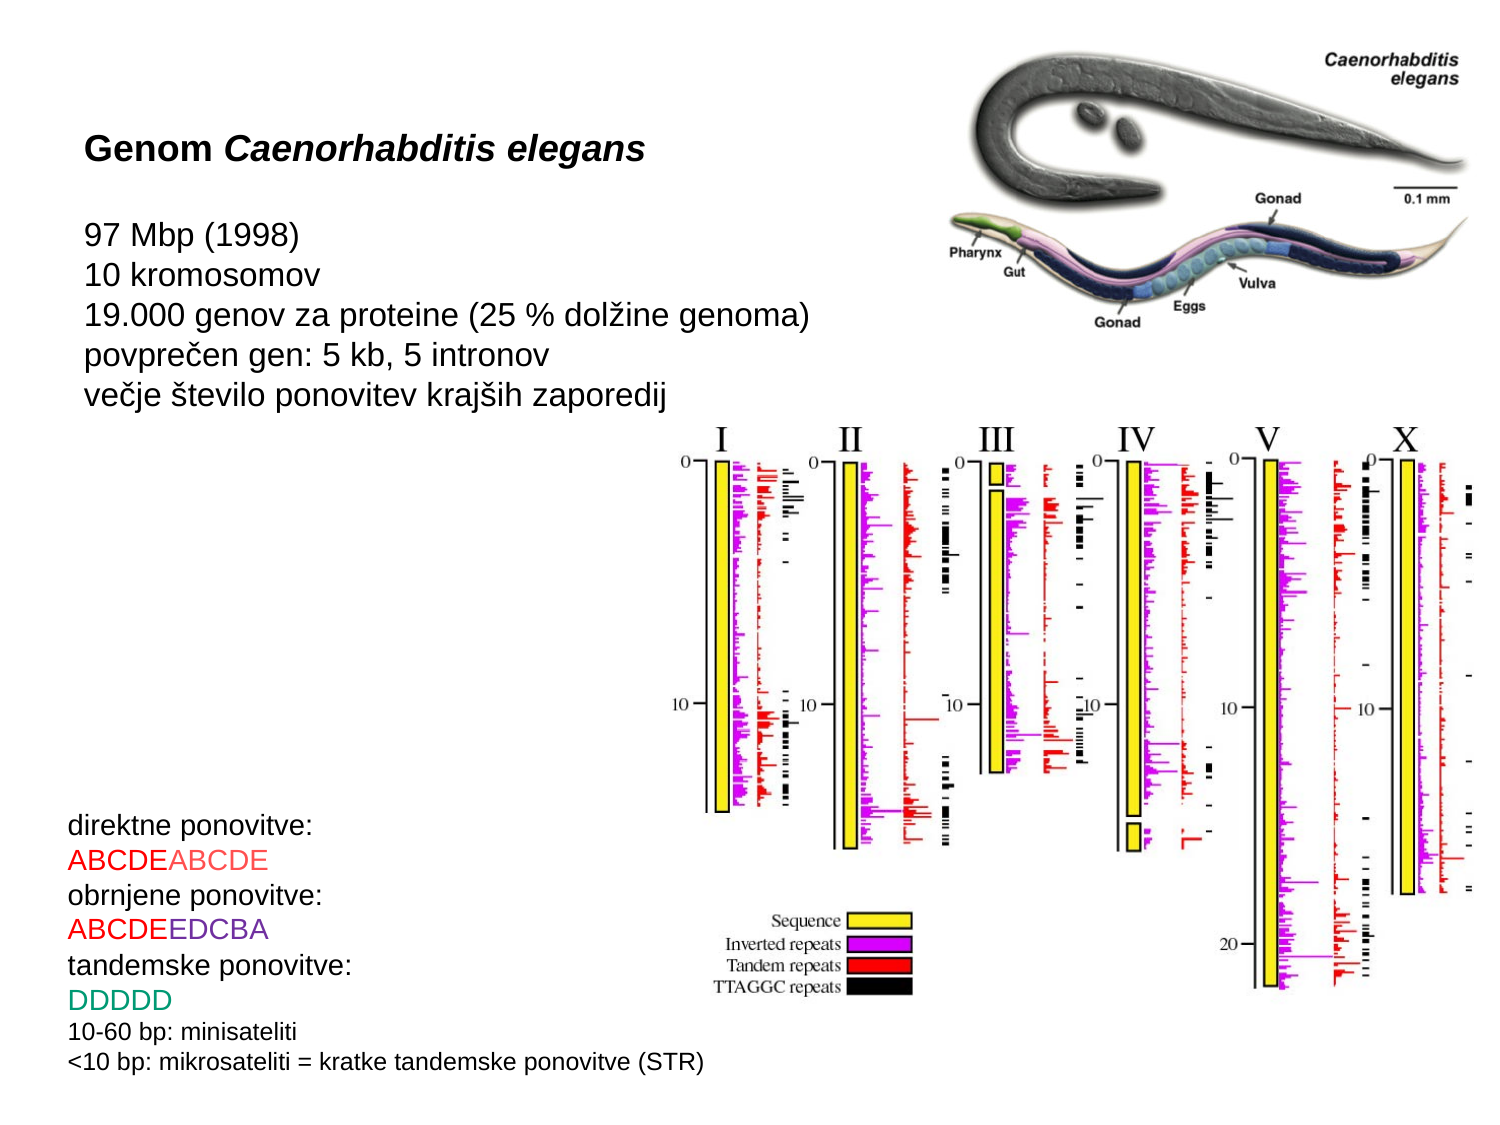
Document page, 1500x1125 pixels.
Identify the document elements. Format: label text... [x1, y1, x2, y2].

picture [670, 419, 1479, 1012]
picture [939, 42, 1479, 335]
text_box Genom Caenorhabditis elegans 97 Mbp (1998) 10 kromosomov 19.000 genov za proteine (25 % dolžine genoma) povprečen gen: 5 kb, 5 intronov večje število ponovitev krajših zaporedij [69, 116, 827, 421]
text_box direktne ponovitve: ABCDEABCDE obrnjene ponovitve: ABCDEEDCBA tandemske ponovitve: DDDDD 10-60 bp: minisateliti <10 bp: mikrosateliti = kratke tandemske ponovitve (STR) [52, 798, 721, 1084]
